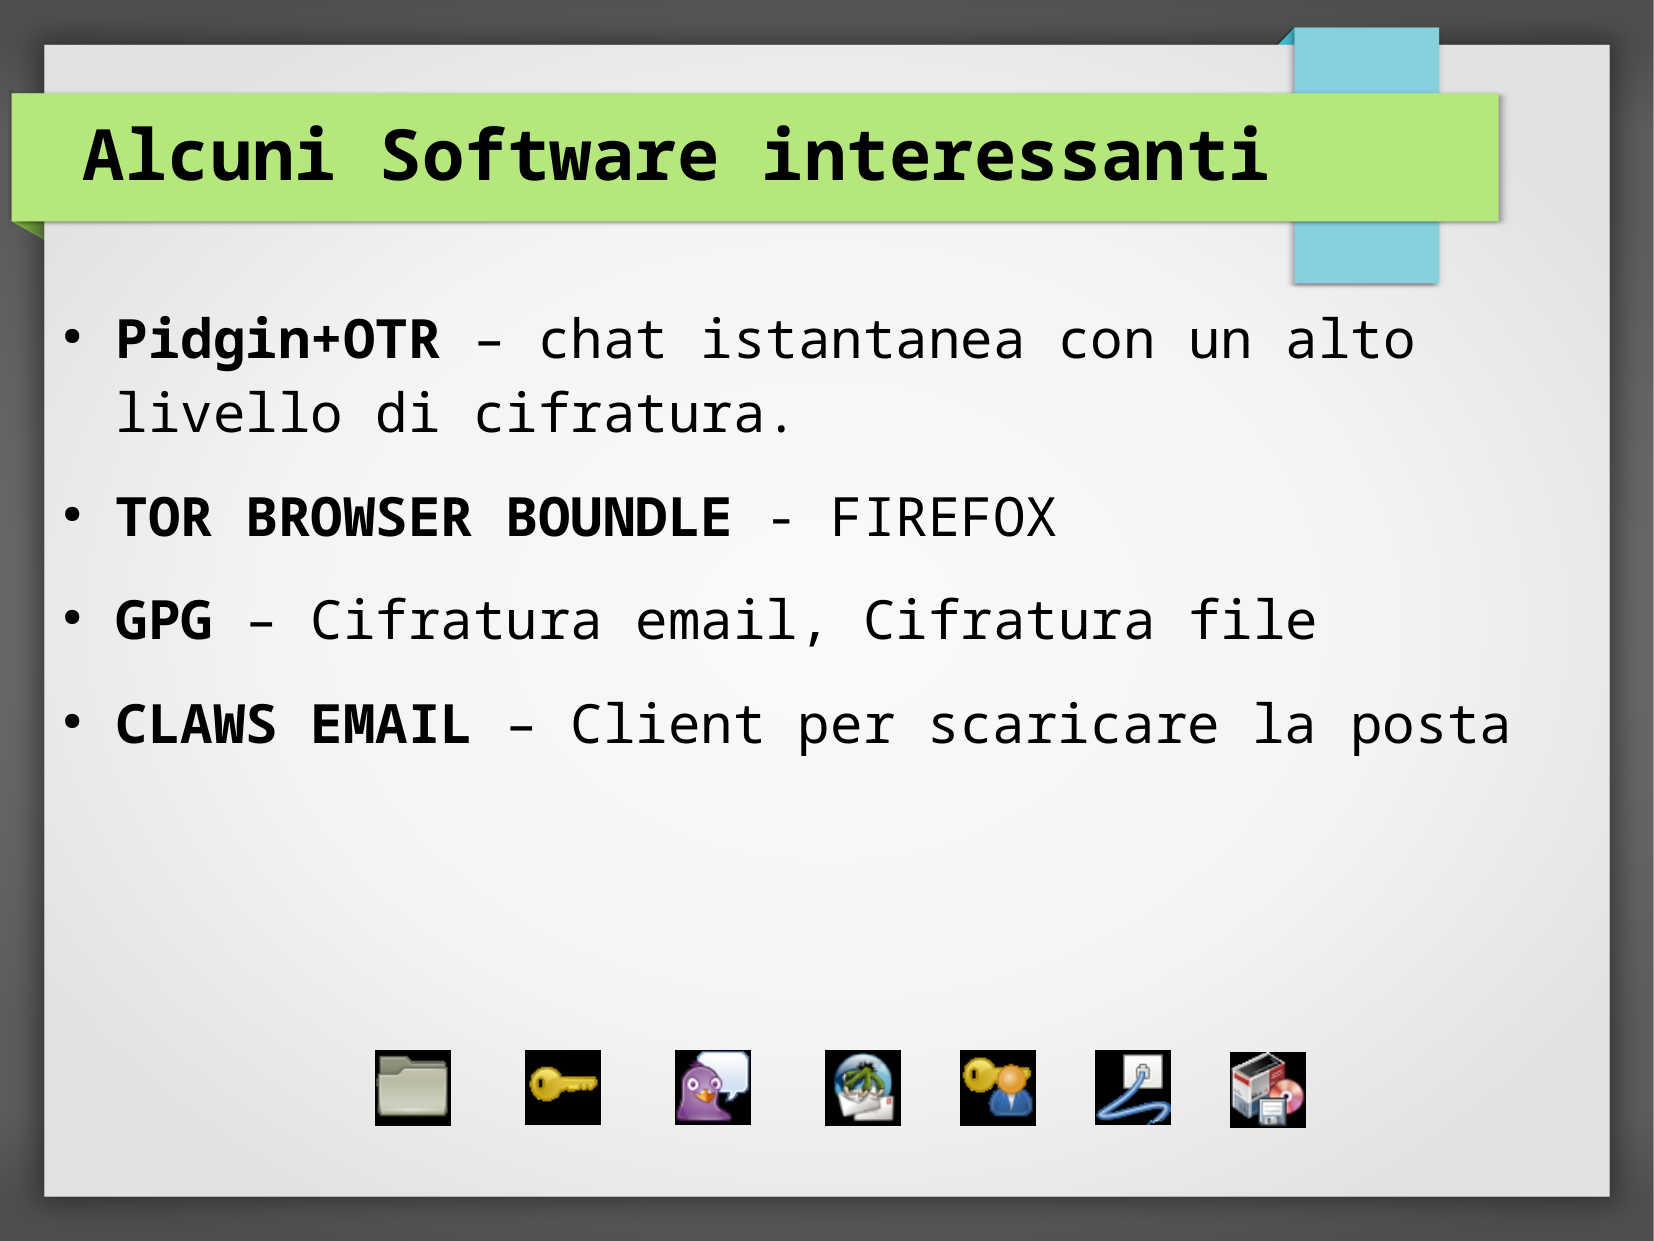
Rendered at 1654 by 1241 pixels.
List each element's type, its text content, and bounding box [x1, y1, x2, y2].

picture [0, 0, 1654, 1241]
list Pidgin+OTR – chat istantanea con un alto livello di cifratura. TOR BROWSER BOUNDLE - FIREFOX GPG – Cifratura email, Cifratura file CLAWS EMAIL – Client per scaricare la posta [45, 300, 1534, 1021]
title Alcuni Software interessanti [82, 49, 1571, 257]
